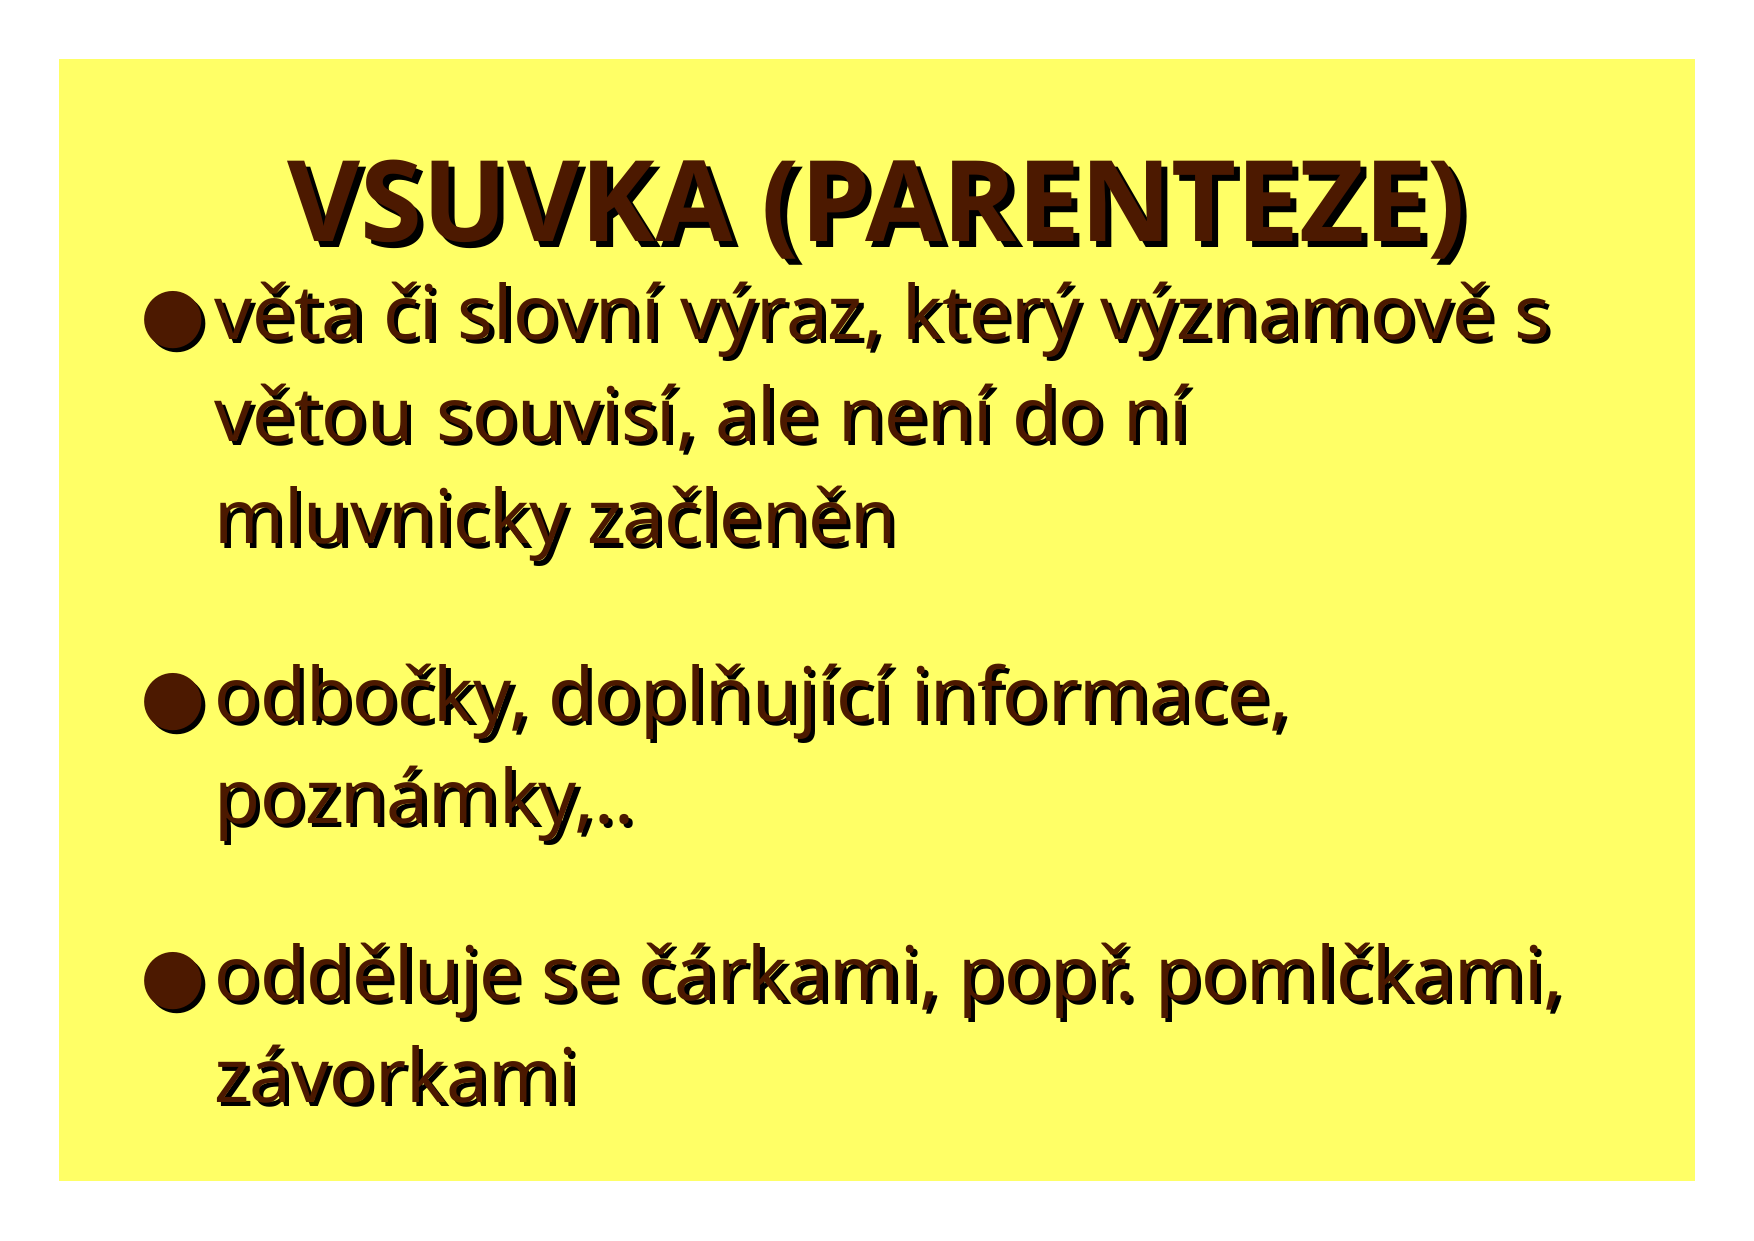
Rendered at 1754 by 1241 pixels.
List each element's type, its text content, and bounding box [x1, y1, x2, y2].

subtitle ● věta či slovní výraz, který významově s větou souvisí, ale není do ní mluvnicky začleněn ● odbočky, doplňující informace, poznámky,.. ● odděluje se čárkami, popř. pomlčkami, závorkami [140, 311, 1614, 1073]
title VSUVKA (PARENTEZE) [140, 111, 1614, 284]
